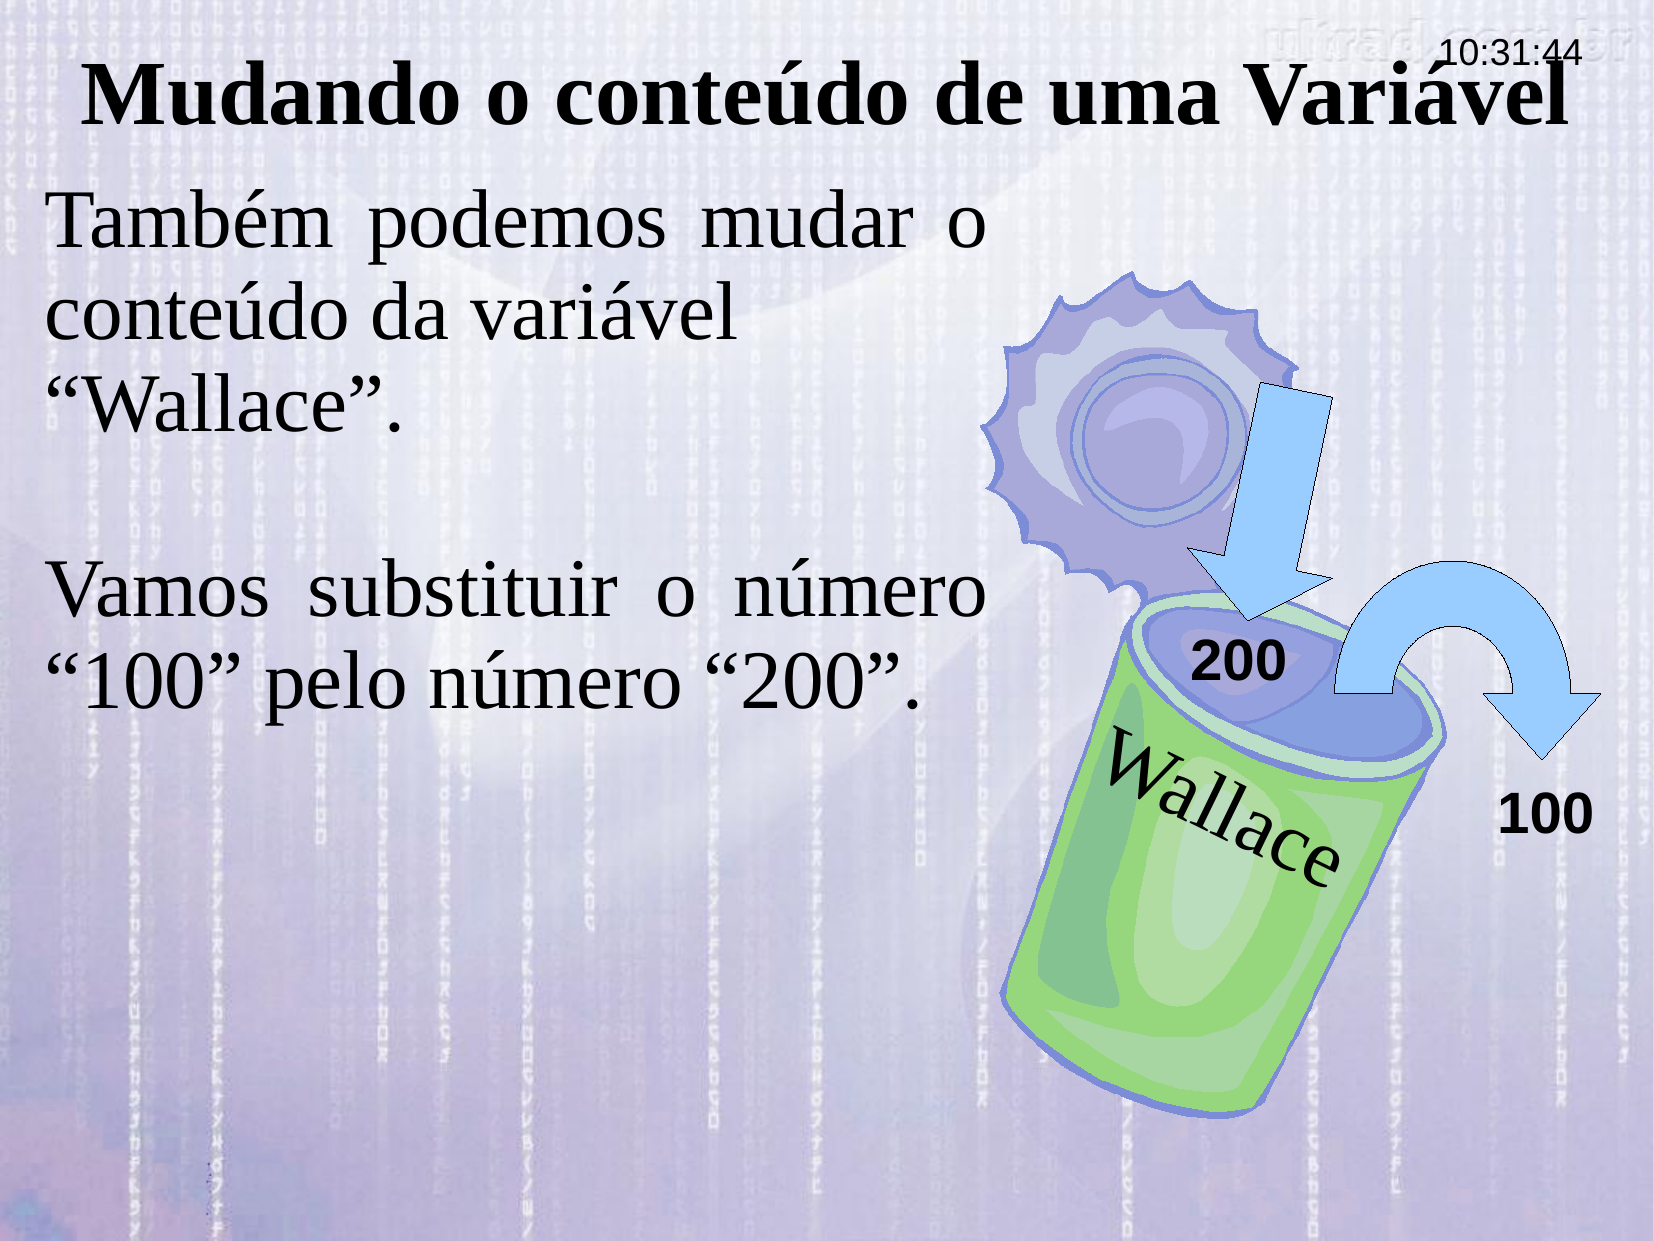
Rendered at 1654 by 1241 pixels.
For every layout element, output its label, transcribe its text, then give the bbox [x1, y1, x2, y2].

text_box Também podemos mudar o conteúdo da variável “Wallace”. Vamos substituir o número “100” pelo número “200”. [29, 165, 1004, 784]
text_box [1187, 382, 1333, 620]
text_box 200 [1175, 620, 1306, 701]
picture [0, 0, 1654, 1241]
text_box 11:21:03 [1423, 23, 1631, 94]
text_box Wallace [1058, 695, 1413, 952]
text_box [1334, 561, 1601, 760]
text_box 100 [1482, 773, 1613, 854]
text_box Mudando o conteúdo de uma Variável [29, 35, 1625, 171]
